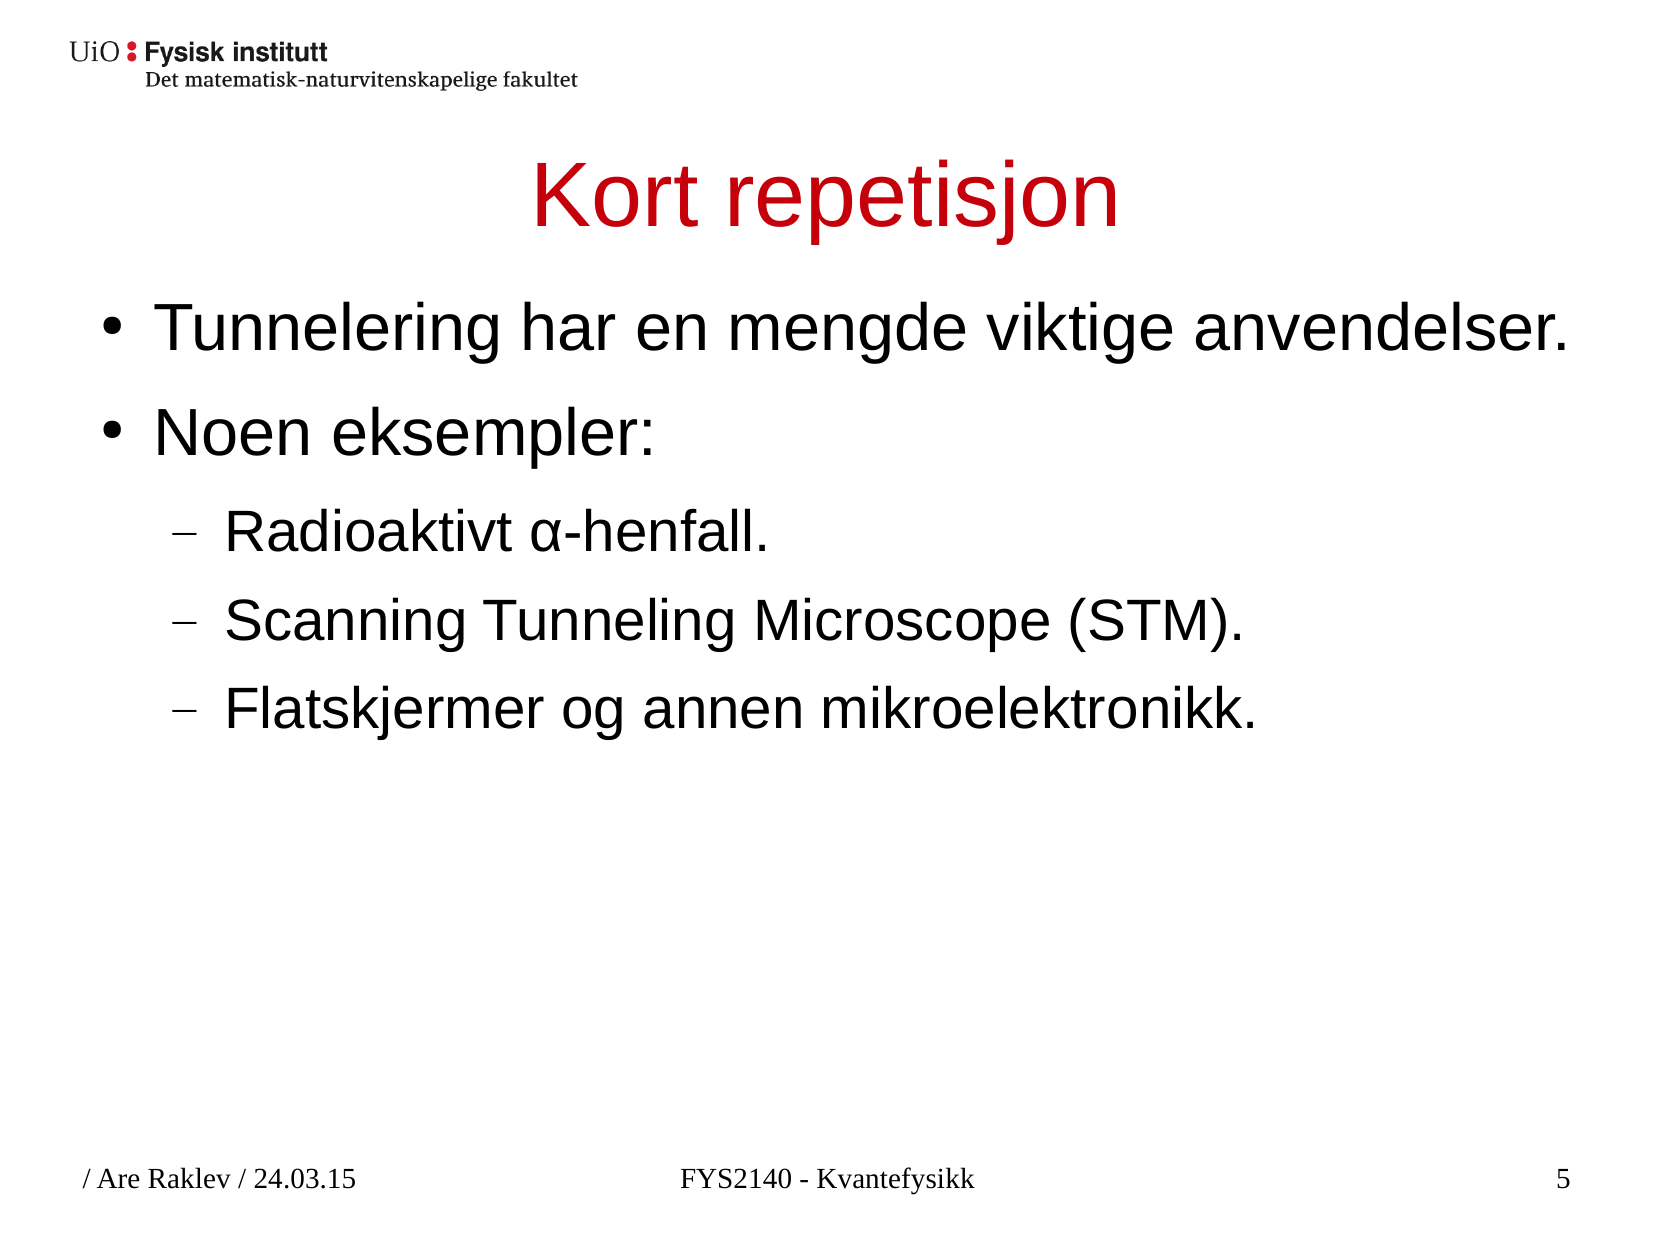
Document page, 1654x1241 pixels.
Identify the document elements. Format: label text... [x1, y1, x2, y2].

picture [68, 37, 581, 93]
list Tunnelering har en mengde viktige anvendelser. Noen eksempler: Radioaktivt α-henfall. Scanning Tunneling Microscope (STM). Flatskjermer og annen mikroelektronikk. [82, 290, 1576, 1094]
title Kort repetisjon [82, 90, 1571, 290]
